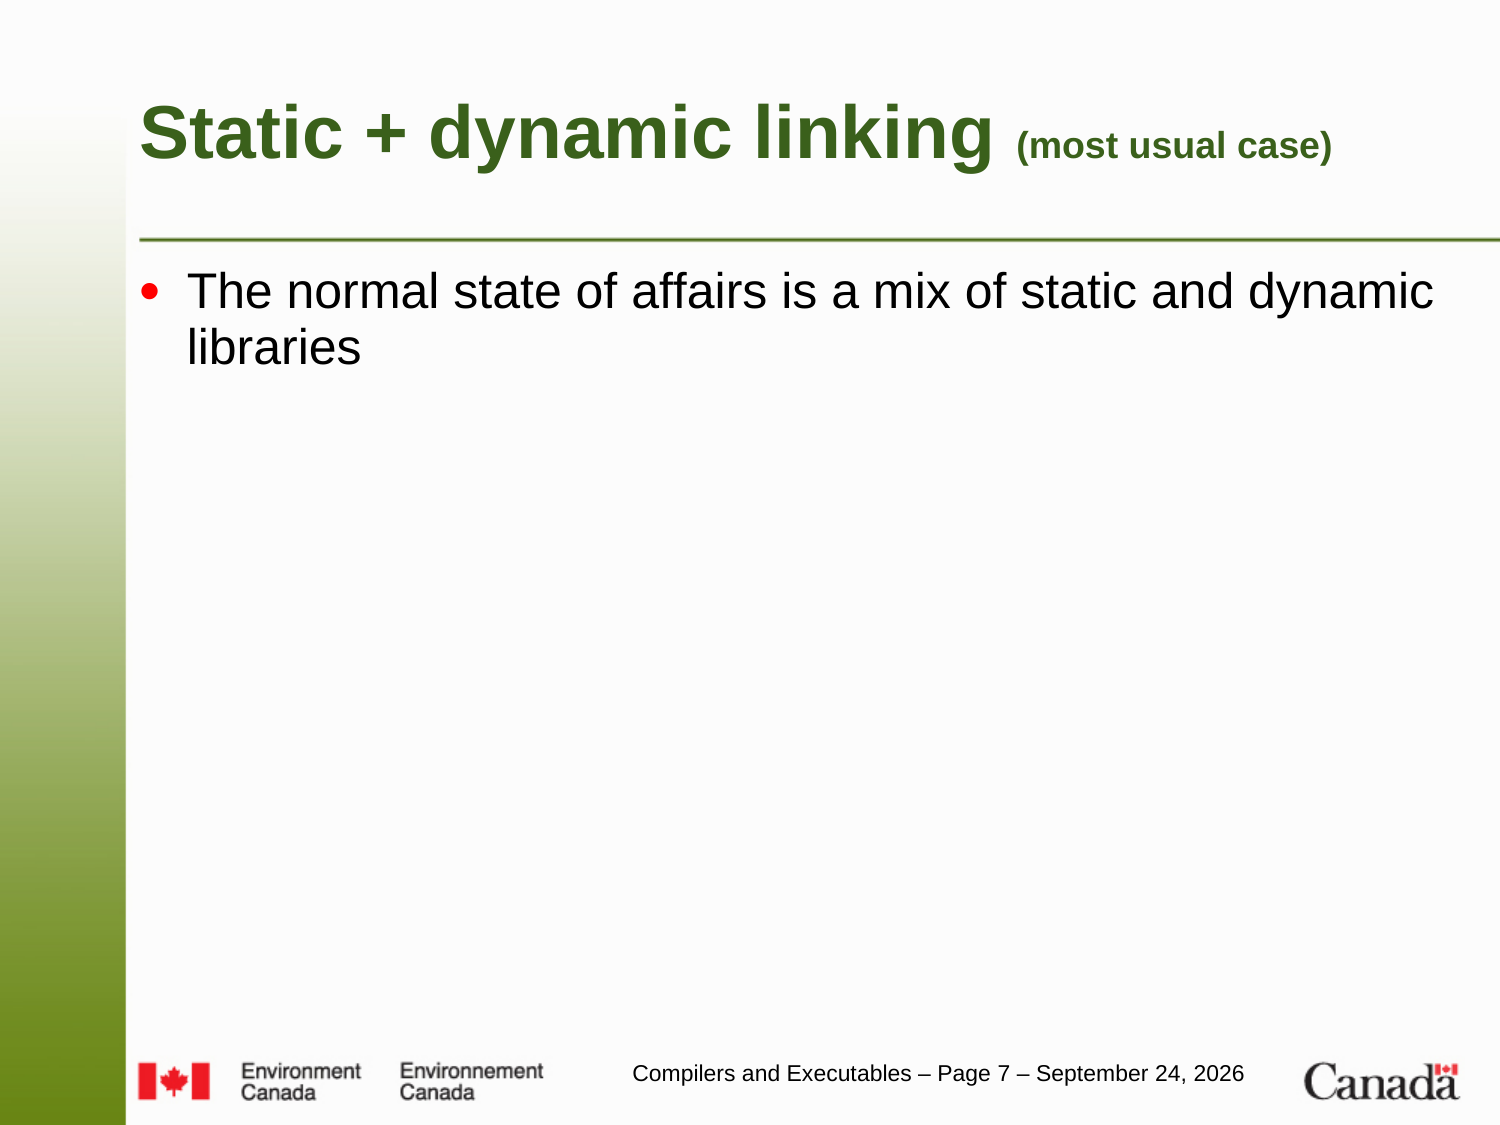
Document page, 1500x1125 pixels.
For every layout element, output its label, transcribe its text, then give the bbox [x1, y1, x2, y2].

picture [0, 0, 1500, 1125]
list The normal state of affairs is a mix of static and dynamic libraries [125, 255, 1463, 1010]
title Static + dynamic linking (most usual case) [125, 45, 1463, 221]
